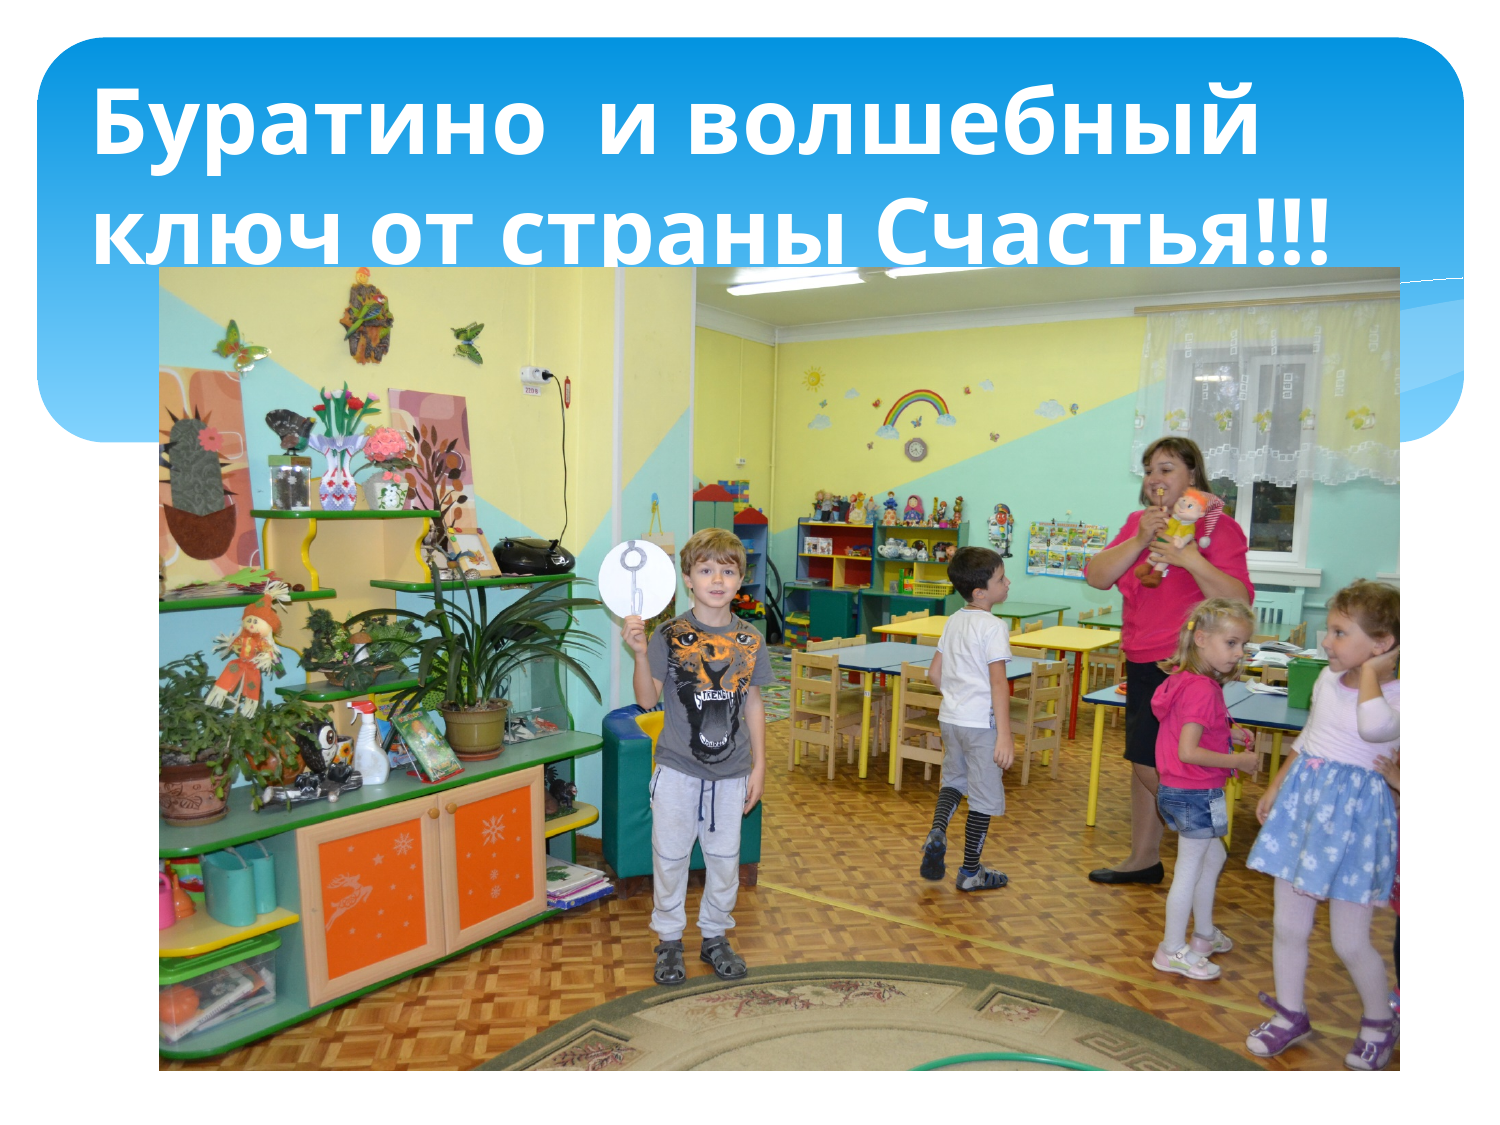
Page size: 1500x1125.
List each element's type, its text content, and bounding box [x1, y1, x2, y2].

title Буратино и волшебный ключ от страны Счастья!!! [75, 55, 1425, 261]
picture [159, 267, 1400, 1071]
